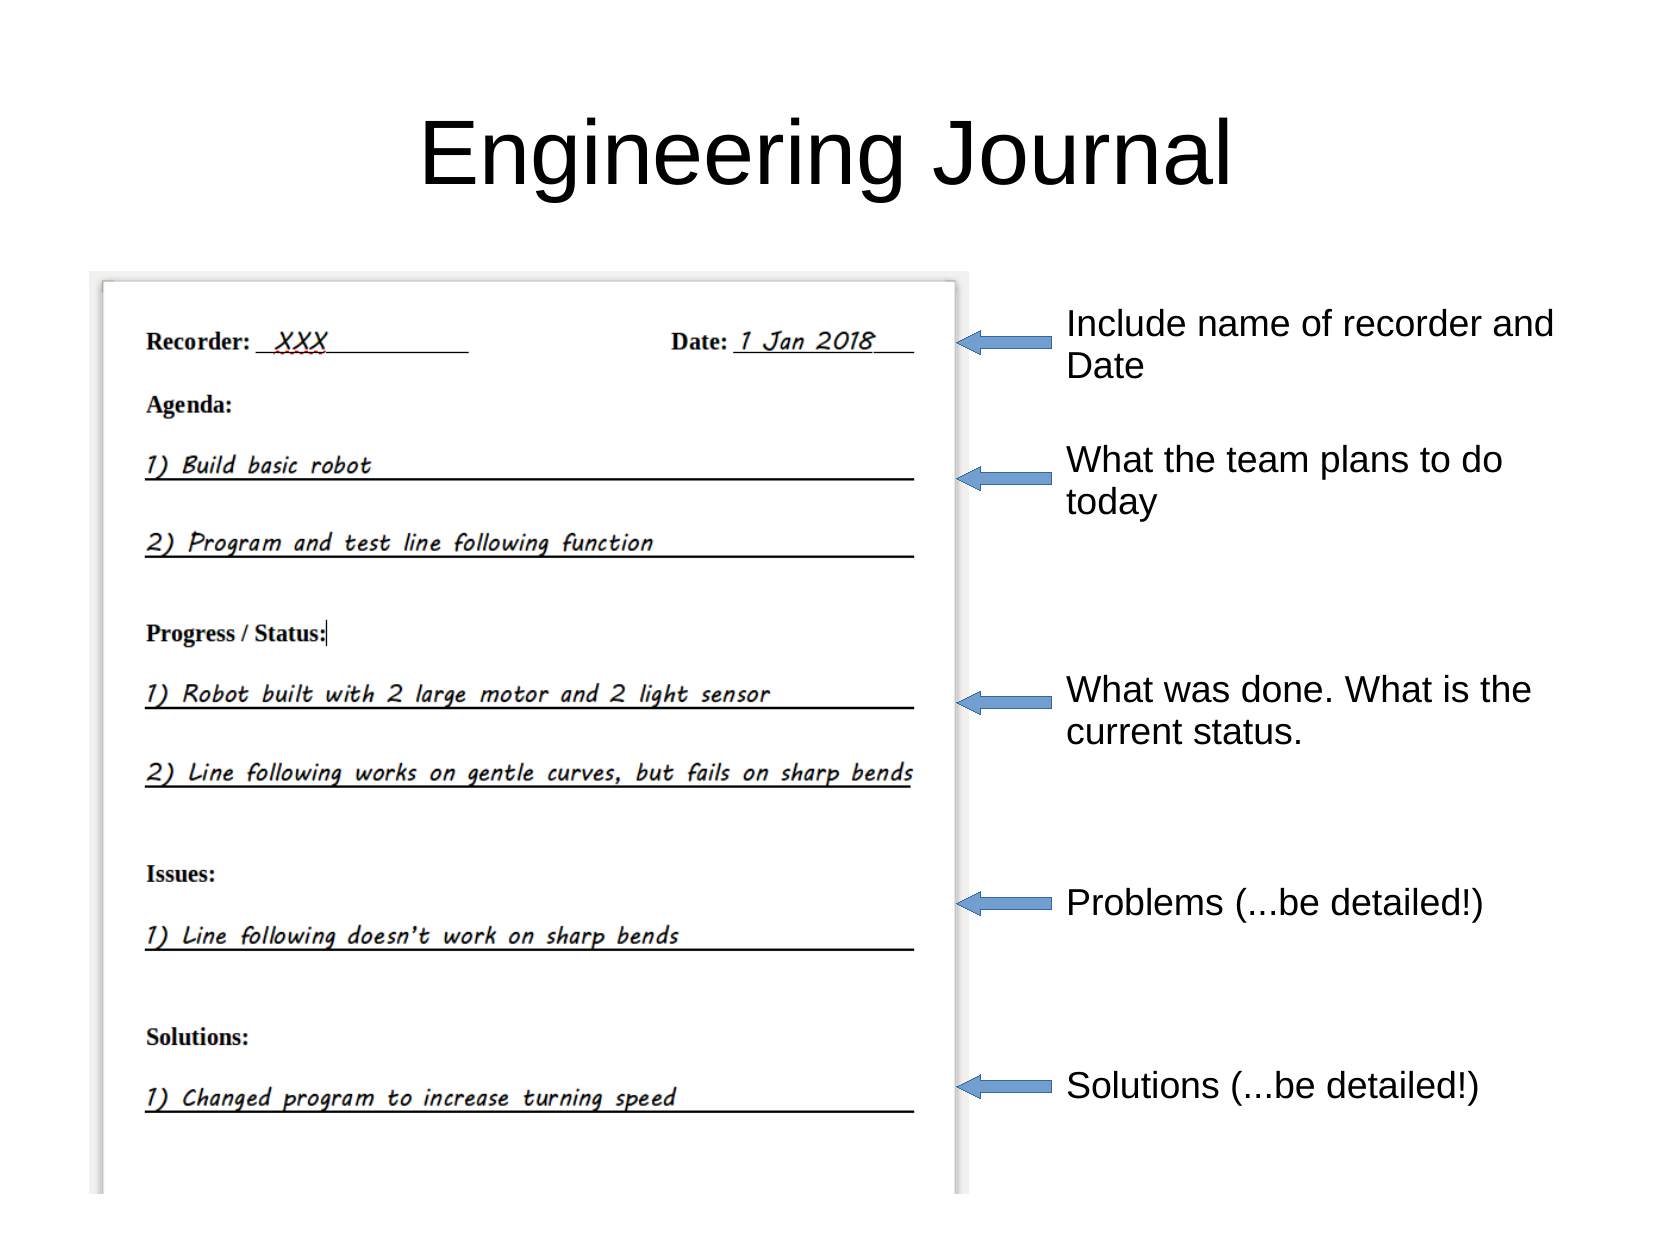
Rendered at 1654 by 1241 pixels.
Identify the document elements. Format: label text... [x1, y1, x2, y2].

text_box [956, 466, 1052, 491]
text_box What was done. What is the current status. [1051, 661, 1595, 761]
picture [89, 271, 969, 1194]
text_box What the team plans to do today [1051, 431, 1595, 530]
text_box Include name of recorder and Date [1051, 295, 1595, 395]
text_box Problems (...be detailed!) [1051, 874, 1595, 973]
title Engineering Journal [82, 49, 1571, 257]
text_box [956, 1074, 1052, 1099]
text_box [956, 330, 1052, 355]
text_box [956, 691, 1052, 715]
text_box [956, 891, 1052, 916]
text_box Solutions (...be detailed!) [1051, 1057, 1595, 1156]
